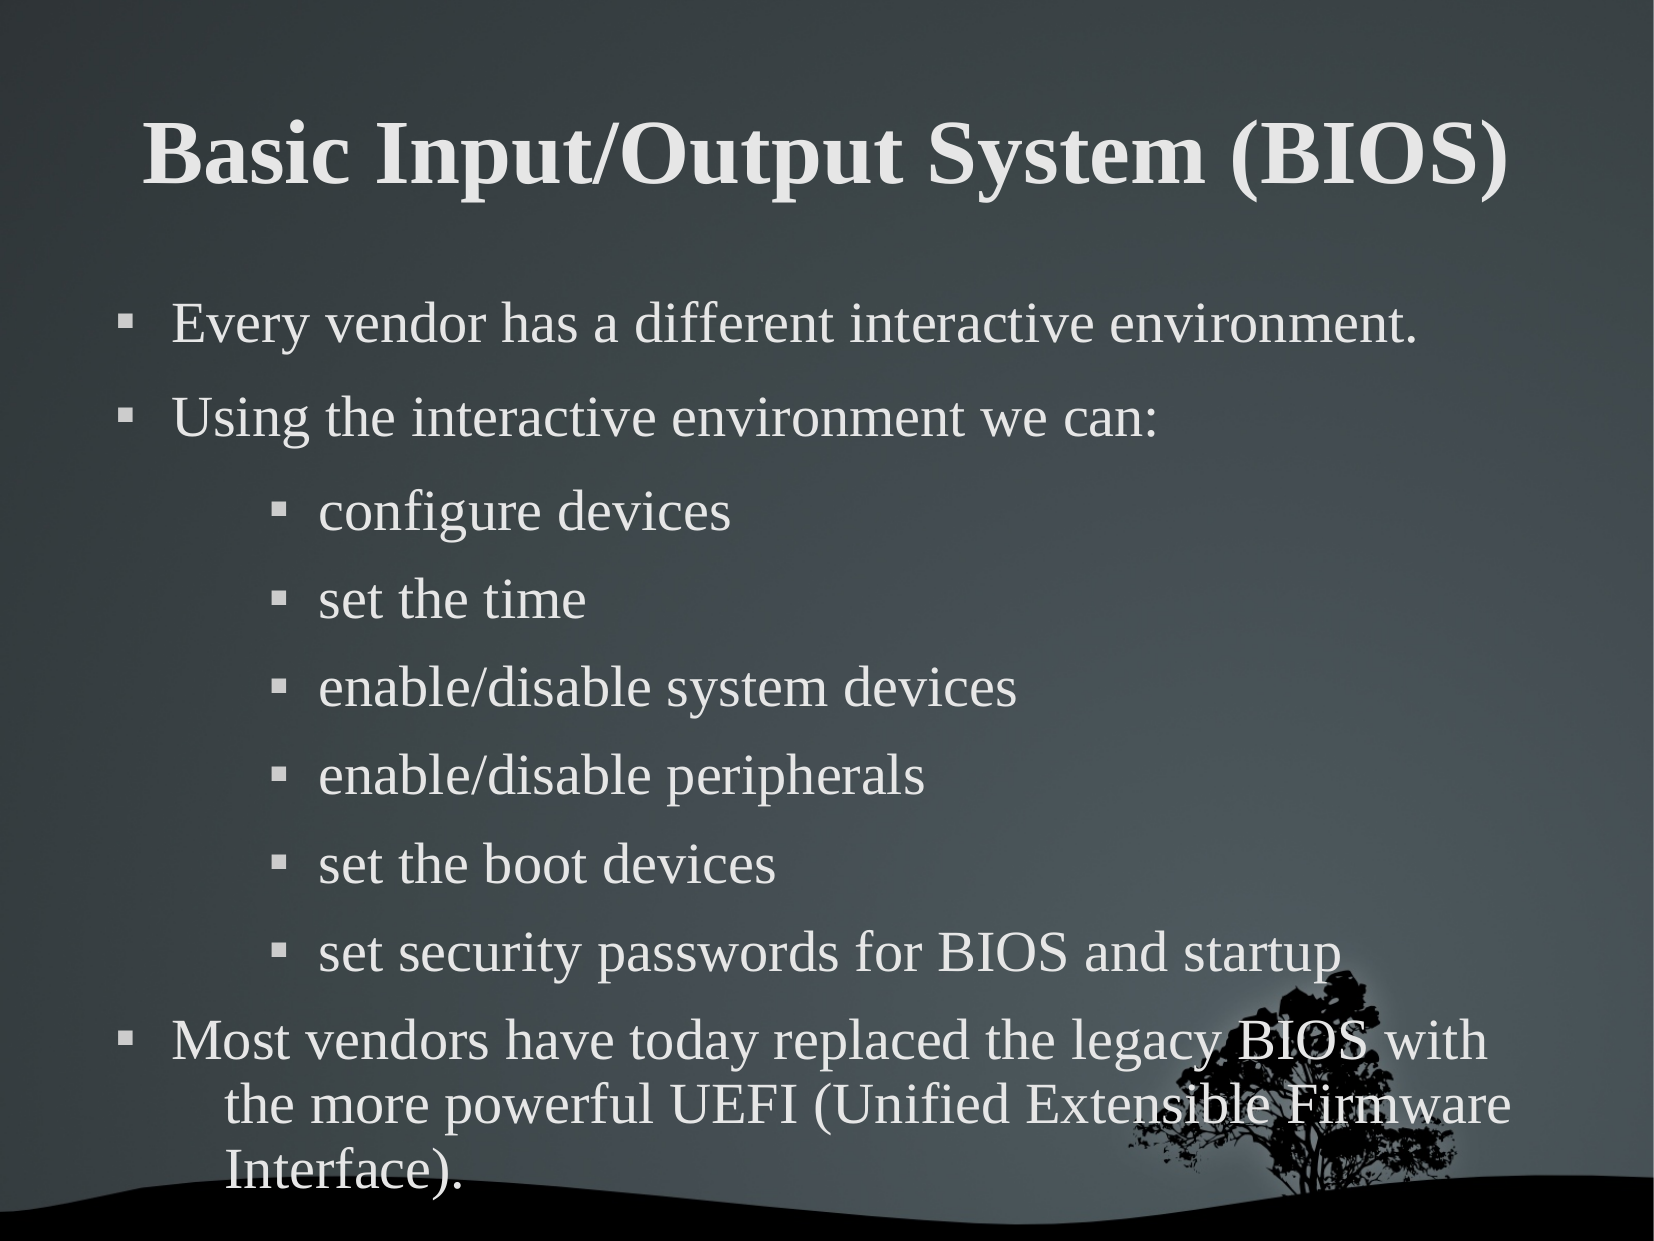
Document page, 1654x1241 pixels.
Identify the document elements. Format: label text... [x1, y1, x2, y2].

list Every vendor has a different interactive environment. Using the interactive environment we can: configure devices set the time enable/disable system devices enable/disable peripherals set the boot devices set security passwords for BIOS and startup Most vendors have today replaced the legacy BIOS with the more powerful UEFI (Unified Extensible Firmware Interface). [82, 290, 1571, 1202]
title Basic Input/Output System (BIOS) [82, 33, 1571, 273]
picture [0, 0, 1654, 1241]
